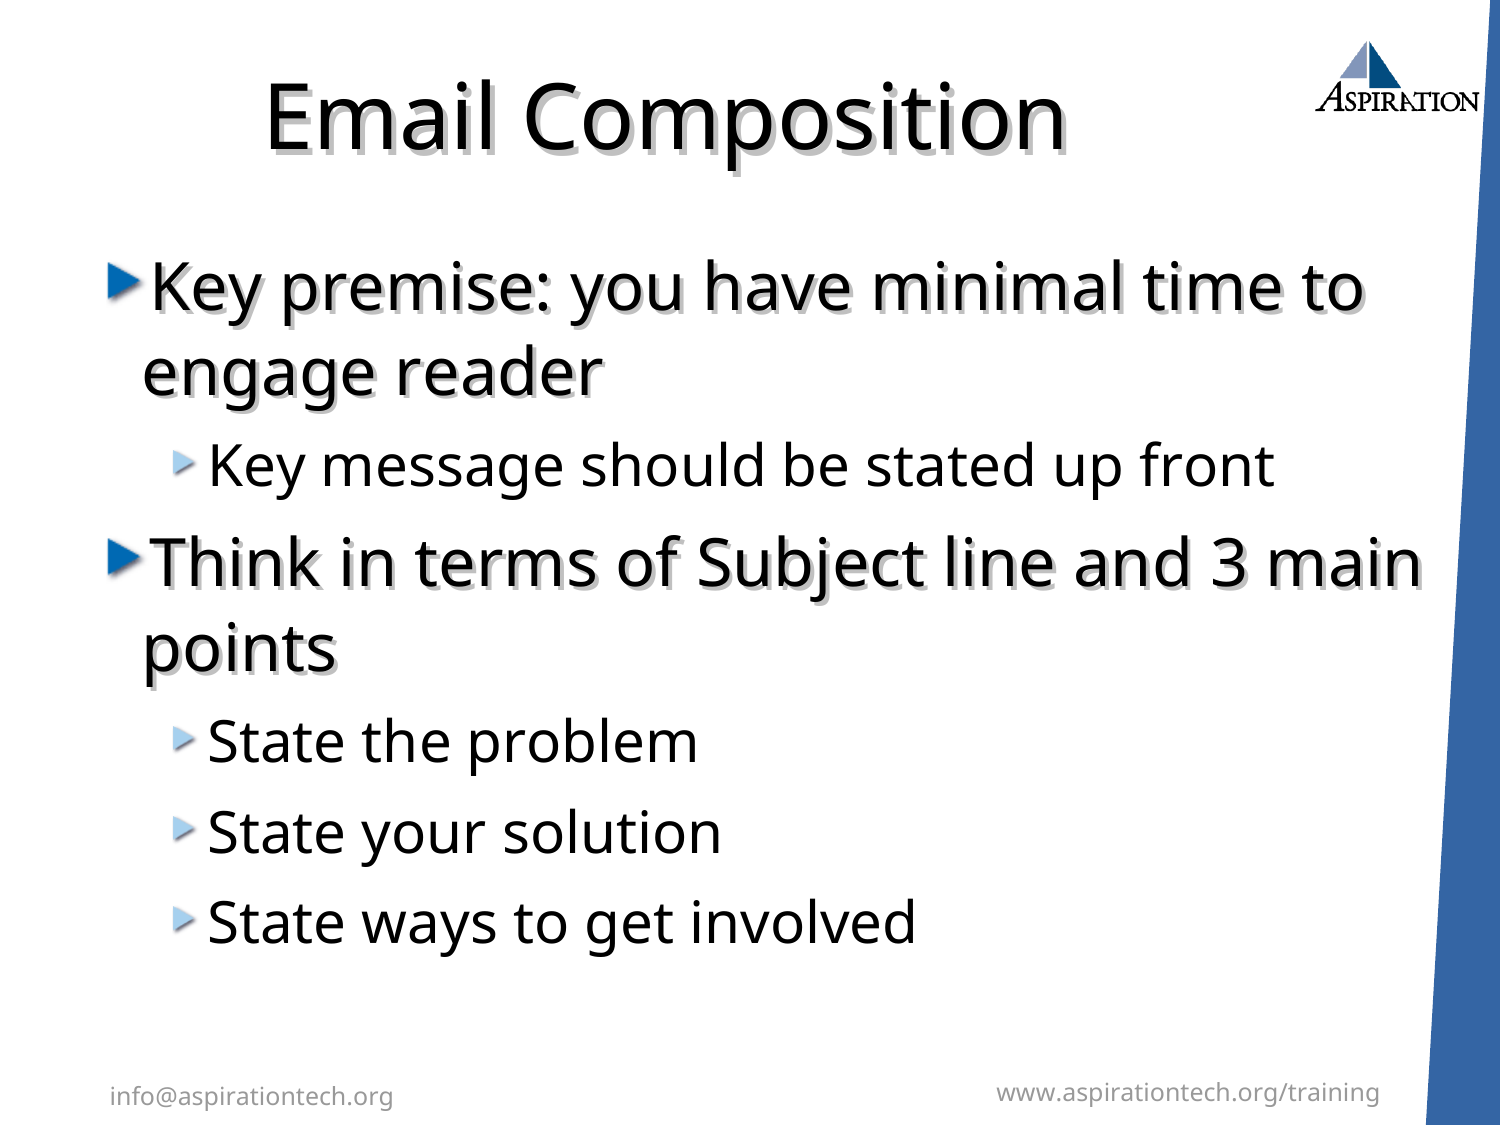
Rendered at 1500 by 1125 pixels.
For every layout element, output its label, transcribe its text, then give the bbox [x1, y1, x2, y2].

title Email Composition [49, 19, 1284, 206]
picture [1315, 41, 1480, 120]
list Key premise: you have minimal time to engage reader Key message should be stated up front Think in terms of Subject line and 3 main points State the problem State your solution State ways to get involved [49, 238, 1447, 955]
